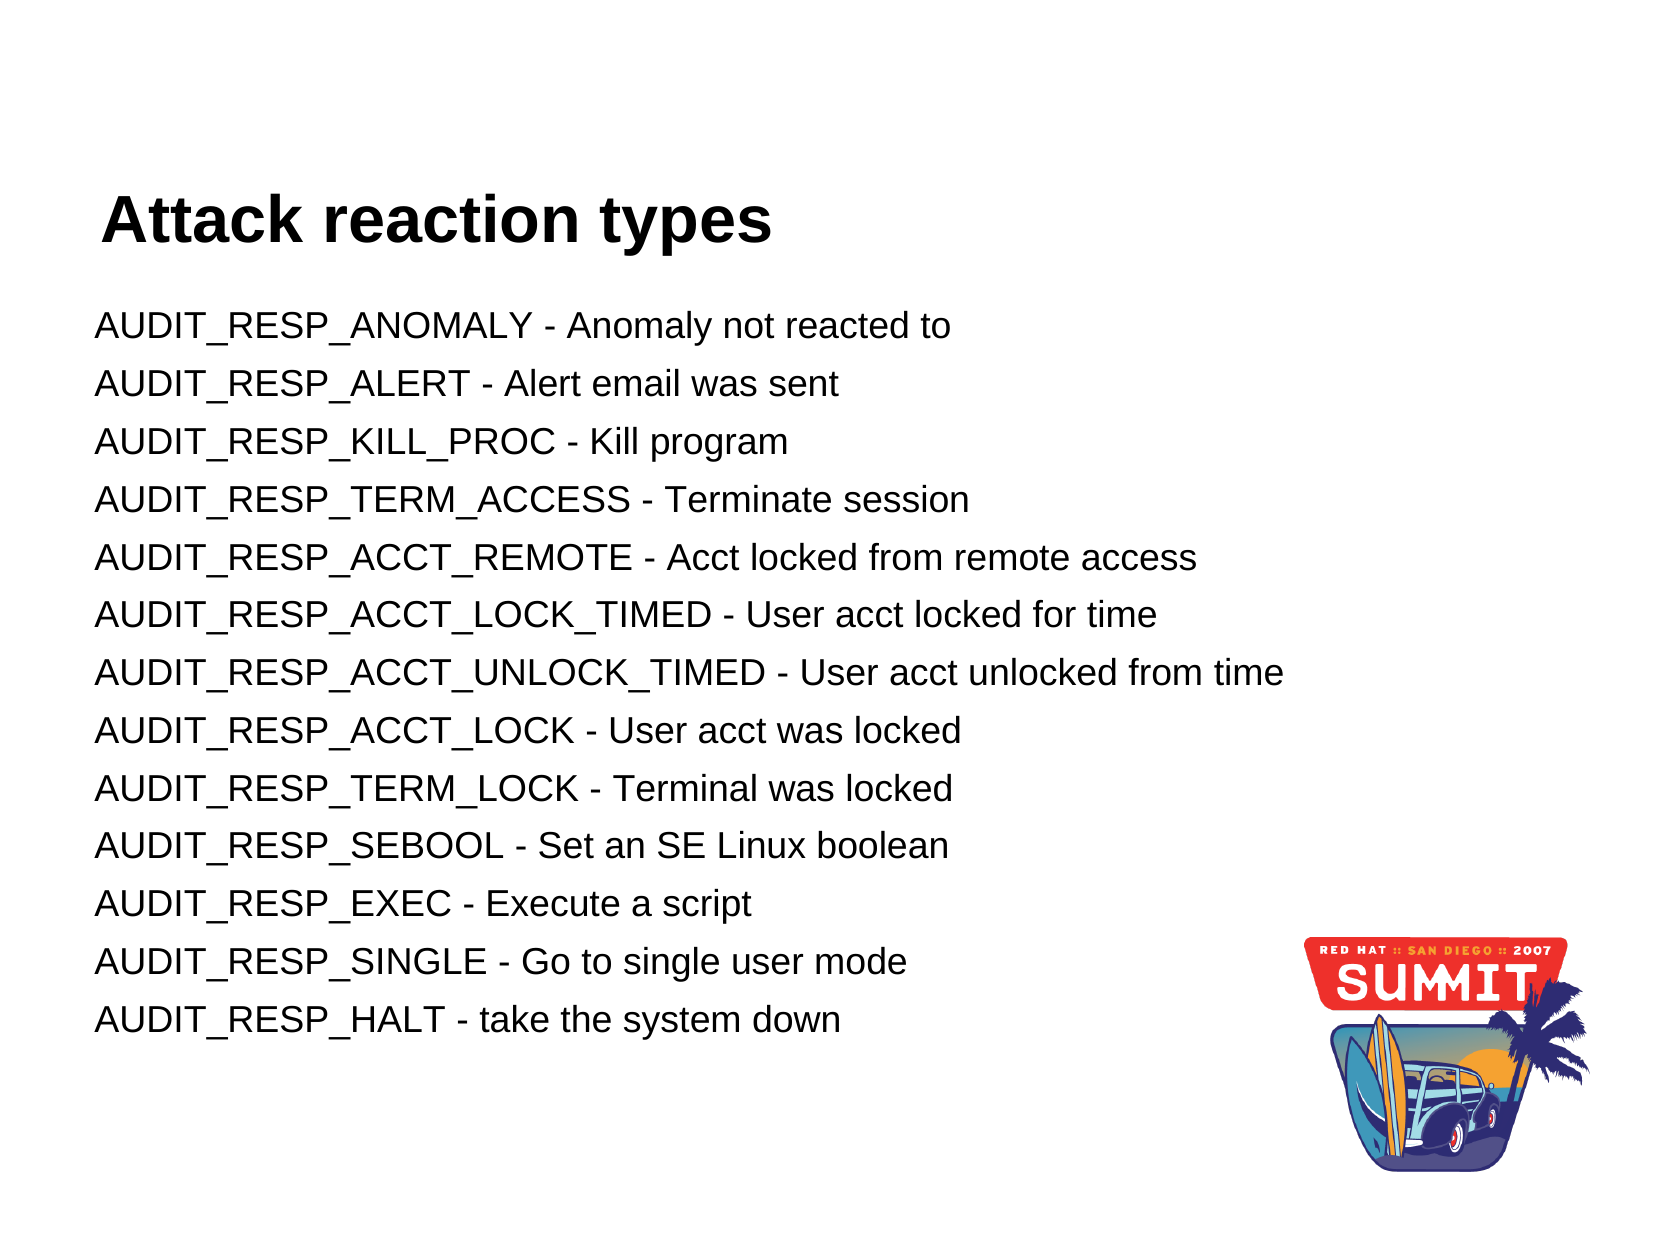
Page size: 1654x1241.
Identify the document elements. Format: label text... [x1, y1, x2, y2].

picture [1500, 937, 1590, 1172]
title Attack reaction types [100, 164, 1506, 275]
list AUDIT_RESP_ANOMALY - Anomaly not reacted to AUDIT_RESP_ALERT - Alert email was sent AUDIT_RESP_KILL_PROC - Kill program AUDIT_RESP_TERM_ACCESS - Terminate session AUDIT_RESP_ACCT_REMOTE - Acct locked from remote access AUDIT_RESP_ACCT_LOCK_TIMED - User acct locked for time AUDIT_RESP_ACCT_UNLOCK_TIMED - User acct unlocked from time AUDIT_RESP_ACCT_LOCK - User acct was locked AUDIT_RESP_TERM_LOCK - Terminal was locked AUDIT_RESP_SEBOOL - Set an SE Linux boolean AUDIT_RESP_EXEC - Execute a script AUDIT_RESP_SINGLE - Go to single user mode AUDIT_RESP_HALT - take the system down [94, 304, 1500, 1219]
